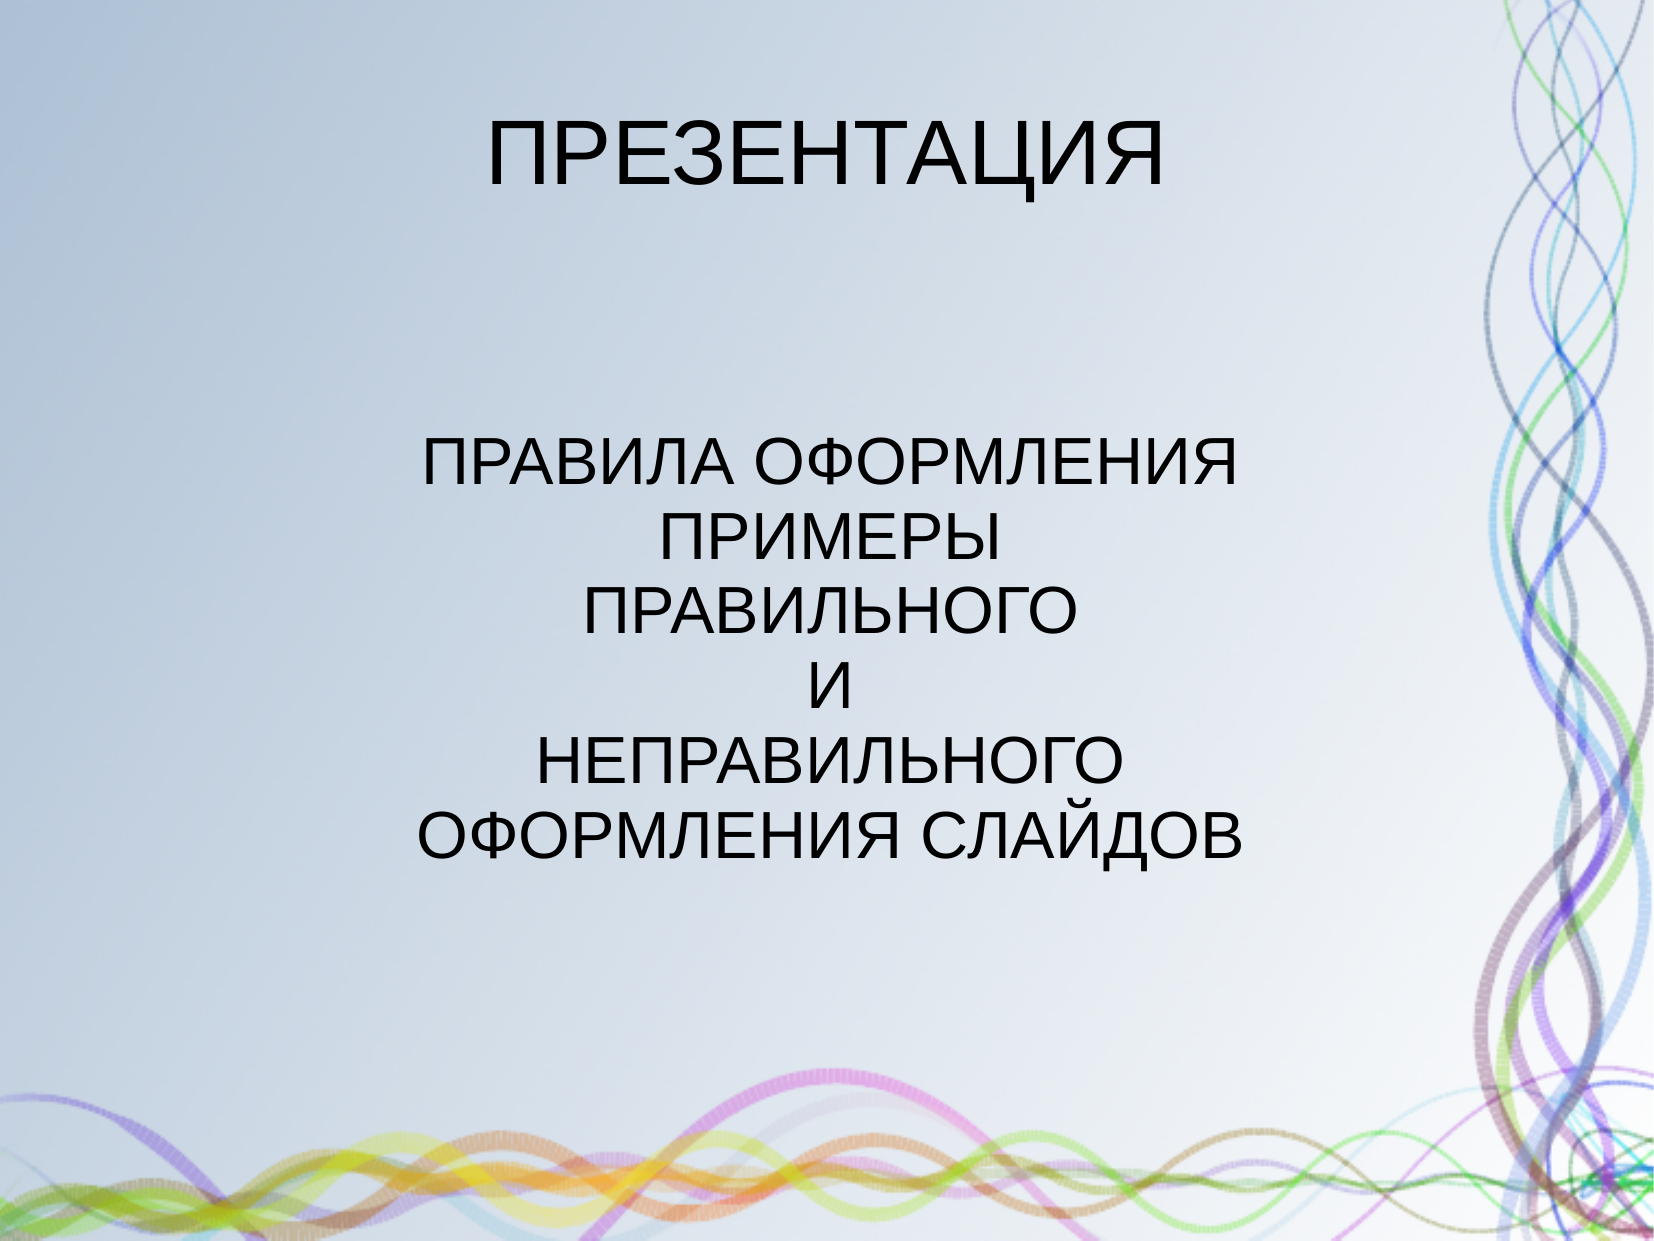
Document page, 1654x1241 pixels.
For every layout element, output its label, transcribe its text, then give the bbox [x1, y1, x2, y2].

picture [0, 0, 1654, 1241]
title ПРЕЗЕНТАЦИЯ [82, 56, 1571, 250]
subtitle ПРАВИЛА ОФОРМЛЕНИЯ ПРИМЕРЫ ПРАВИЛЬНОГО И НЕПРАВИЛЬНОГО ОФОРМЛЕНИЯ СЛАЙДОВ [86, 246, 1576, 1051]
